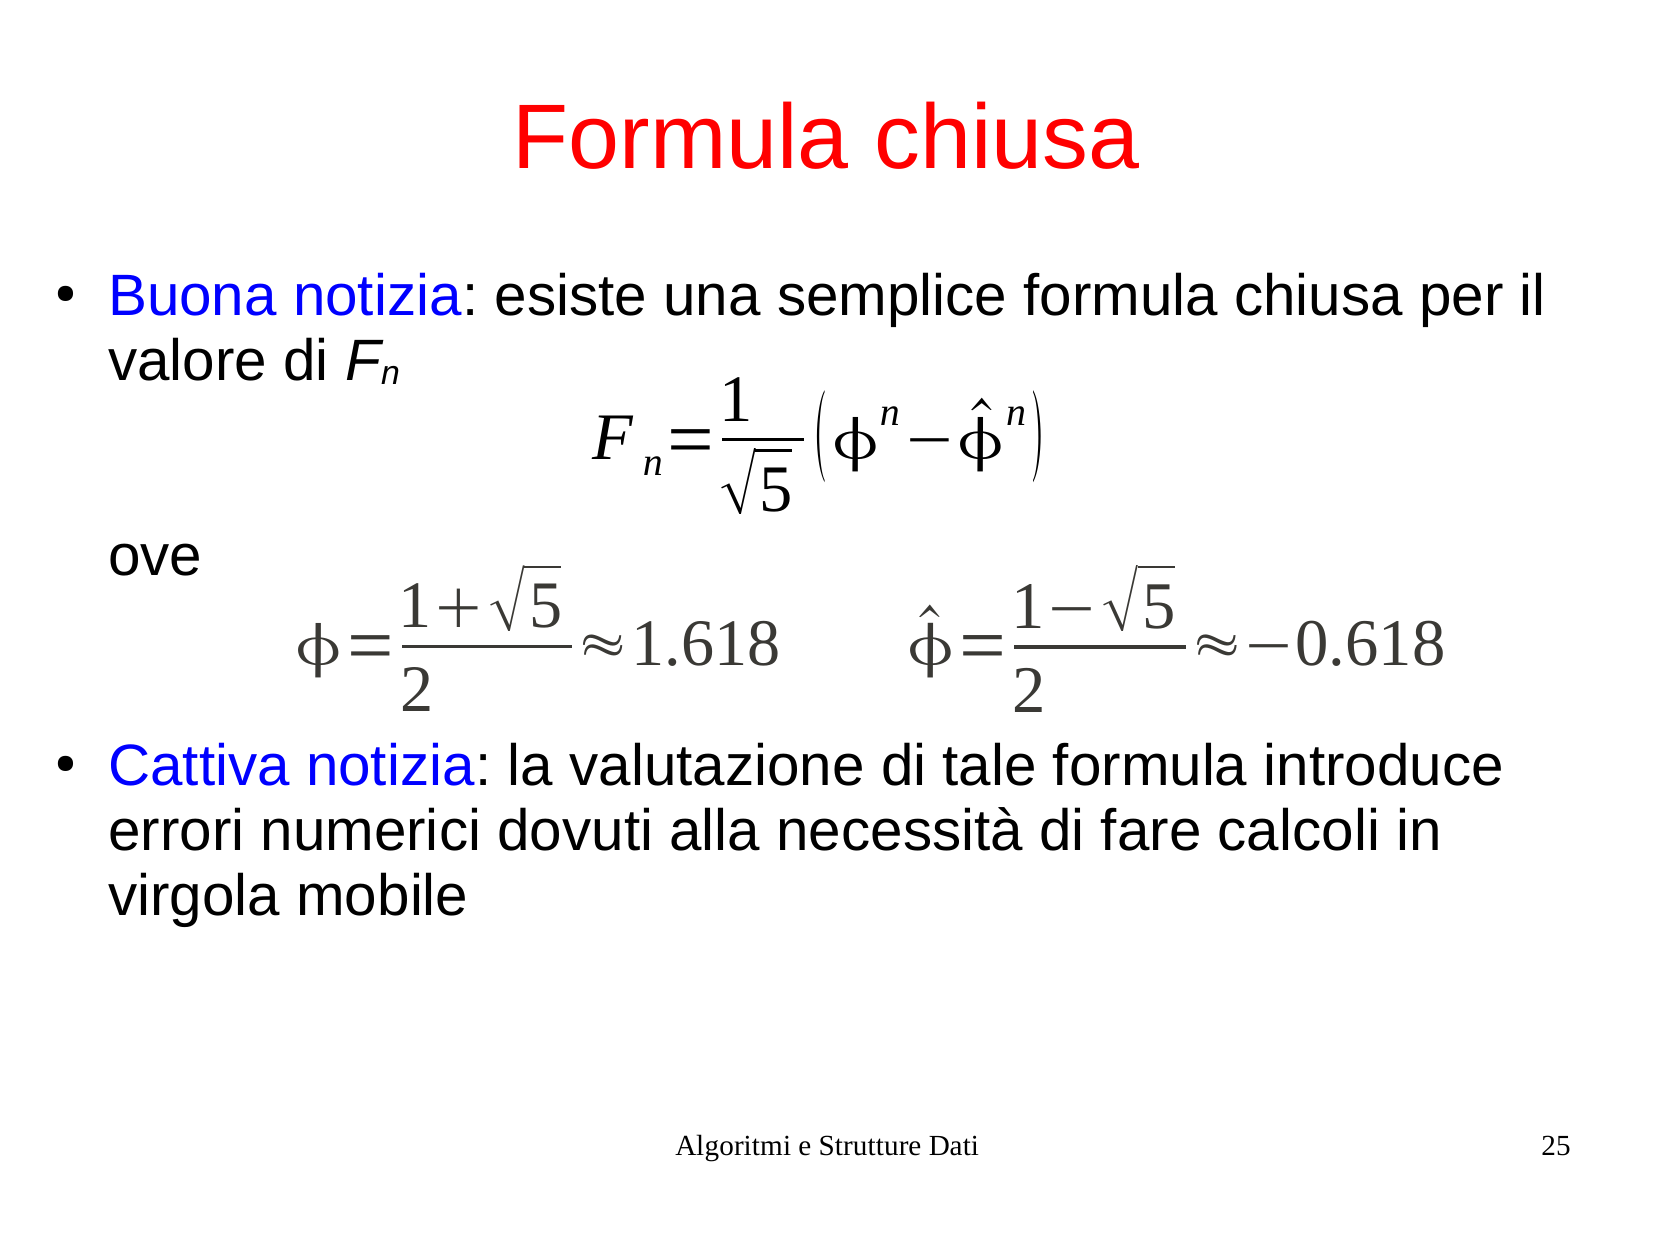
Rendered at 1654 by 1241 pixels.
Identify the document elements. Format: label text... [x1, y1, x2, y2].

title Formula chiusa [82, 49, 1571, 226]
list Buona notizia: esiste una semplice formula chiusa per il valore di Fn ove Cattiva notizia: la valutazione di tale formula introduce errori numerici dovuti alla necessità di fare calcoli in virgola mobile [37, 262, 1613, 1109]
chart [582, 362, 1051, 526]
chart [900, 562, 1453, 727]
chart [288, 562, 788, 726]
